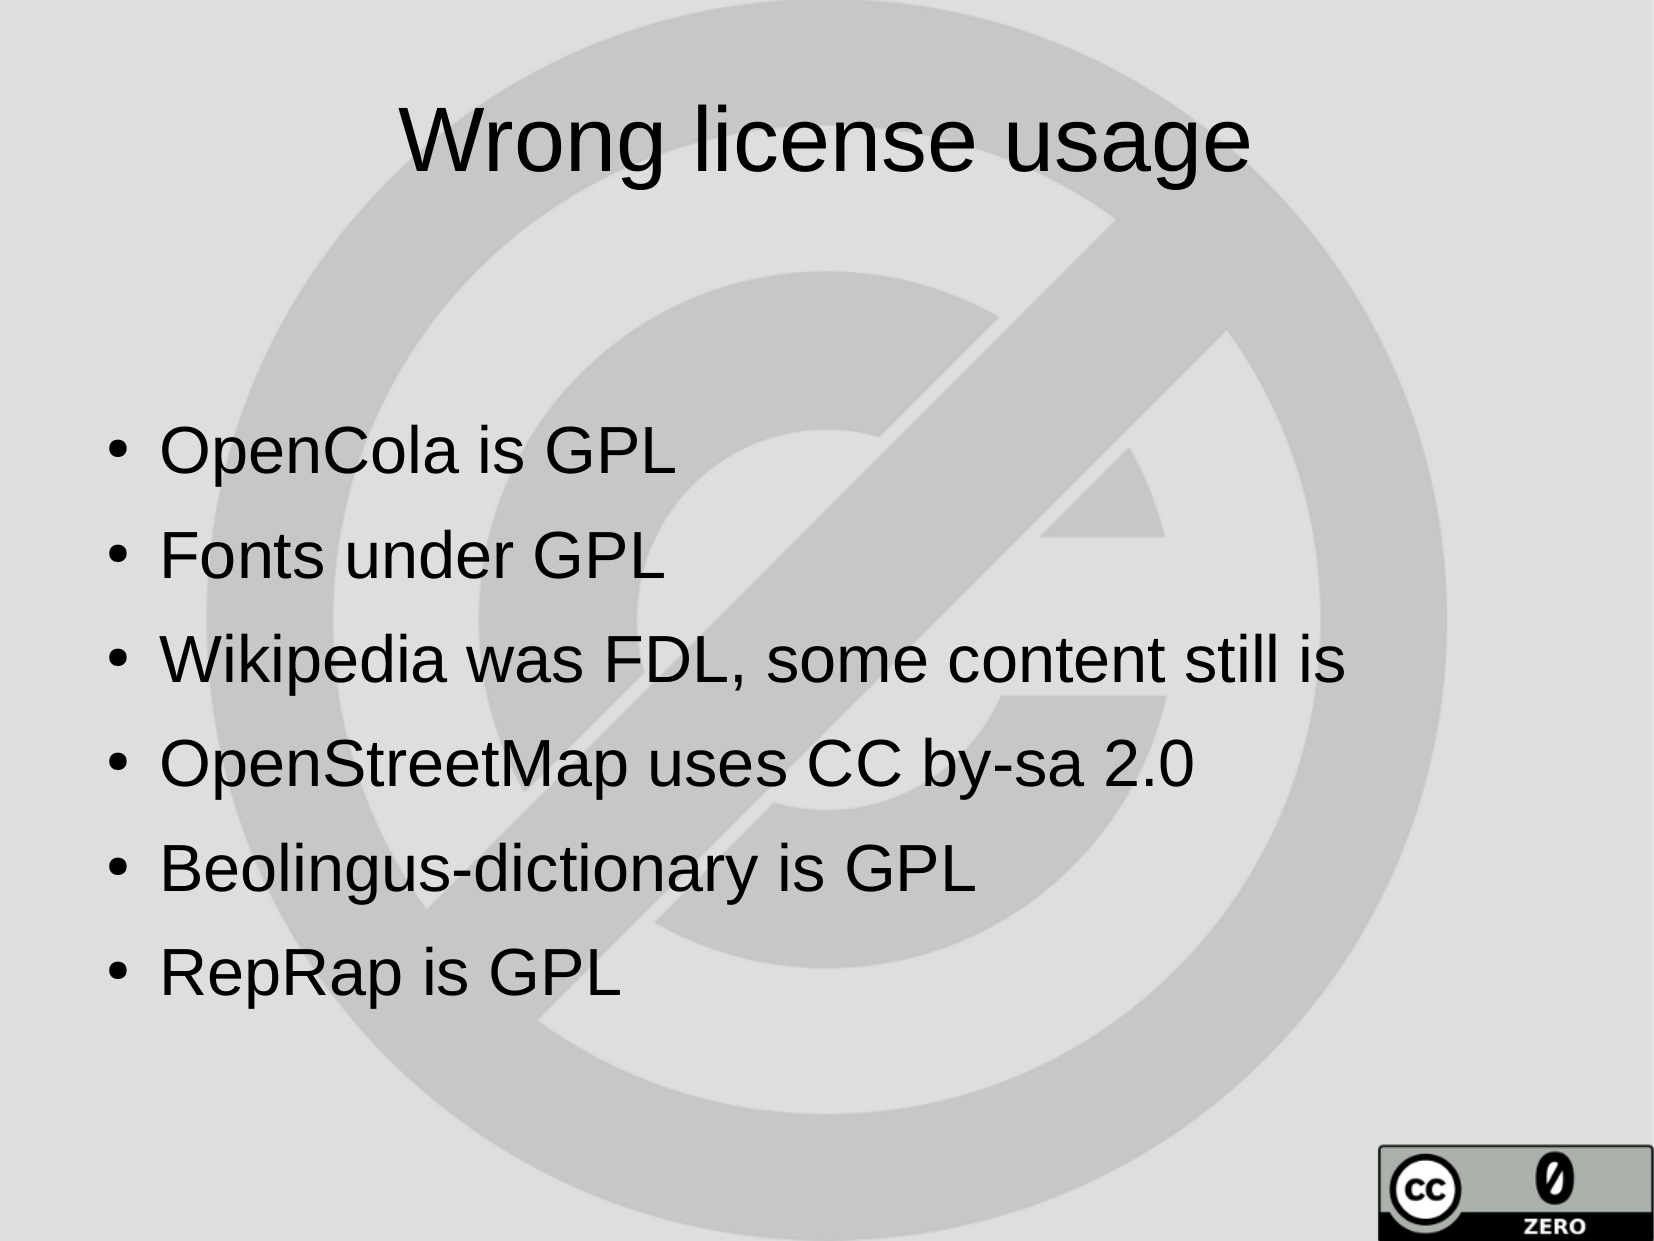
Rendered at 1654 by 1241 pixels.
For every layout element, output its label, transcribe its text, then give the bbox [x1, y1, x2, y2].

picture [0, 0, 1654, 1241]
list OpenCola is GPL Fonts under GPL Wikipedia was FDL, some content still is OpenStreetMap uses CC by-sa 2.0 Beolingus-dictionary is GPL RepRap is GPL [88, 413, 1571, 1094]
title Wrong license usage [59, 68, 1595, 212]
